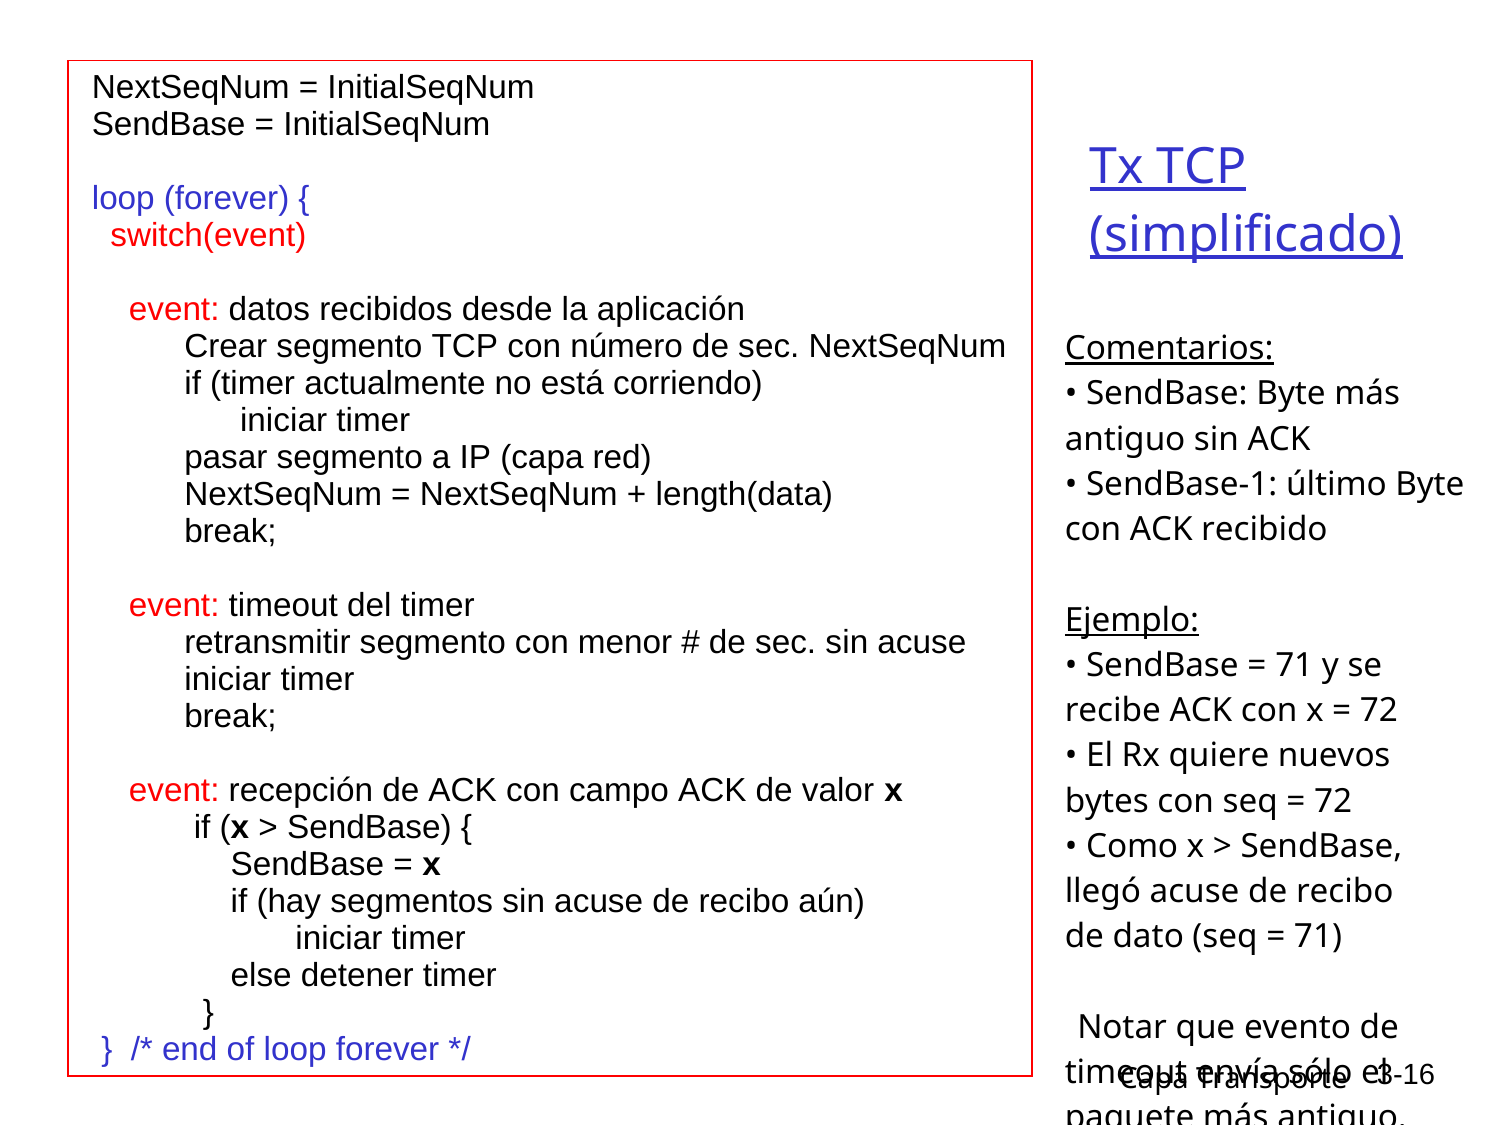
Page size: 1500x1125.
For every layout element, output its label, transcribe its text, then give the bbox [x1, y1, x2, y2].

text_box Comentarios: SendBase: Byte más antiguo sin ACK SendBase-1: último Byte con ACK recibido Ejemplo: SendBase = 71 y se recibe ACK con x = 72 El Rx quiere nuevos bytes con seq = 72 Como x > SendBase, llegó acuse de recibo de dato (seq = 71) Notar que evento de timeout envía sólo el paquete más antiguo. [1050, 316, 1500, 1125]
title Tx TCP (simplificado) [1074, 104, 1500, 292]
text_box NextSeqNum = InitialSeqNum SendBase = InitialSeqNum loop (forever) { switch(event) event: datos recibidos desde la aplicación Crear segmento TCP con número de sec. NextSeqNum if (timer actualmente no está corriendo) iniciar timer pasar segmento a IP (capa red) NextSeqNum = NextSeqNum + length(data) break; event: timeout del timer retransmitir segmento con menor # de sec. sin acuse iniciar timer break; event: recepción de ACK con campo ACK de valor x if (x > SendBase) { SendBase = x if (hay segmentos sin acuse de recibo aún) iniciar timer else detener timer } } /* end of loop forever */ [67, 60, 1032, 1076]
